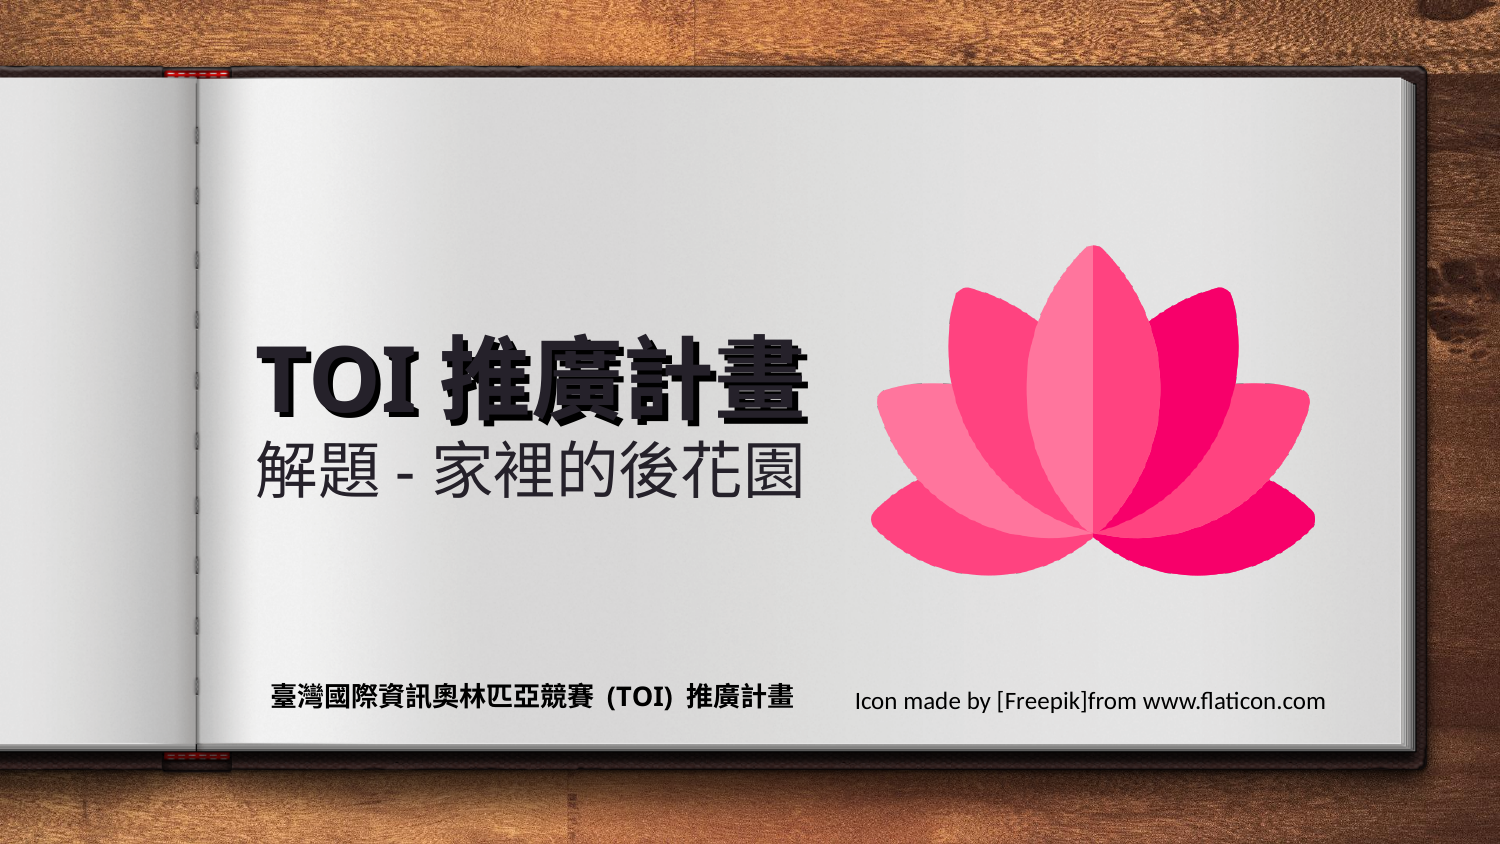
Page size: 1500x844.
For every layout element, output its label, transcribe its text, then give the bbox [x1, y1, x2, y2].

text_box Icon made by [Freepik]from www.flaticon.com [840, 677, 1364, 722]
title TOI推廣計畫 解題-家裡的後花園 [240, 262, 871, 565]
picture [871, 188, 1315, 632]
